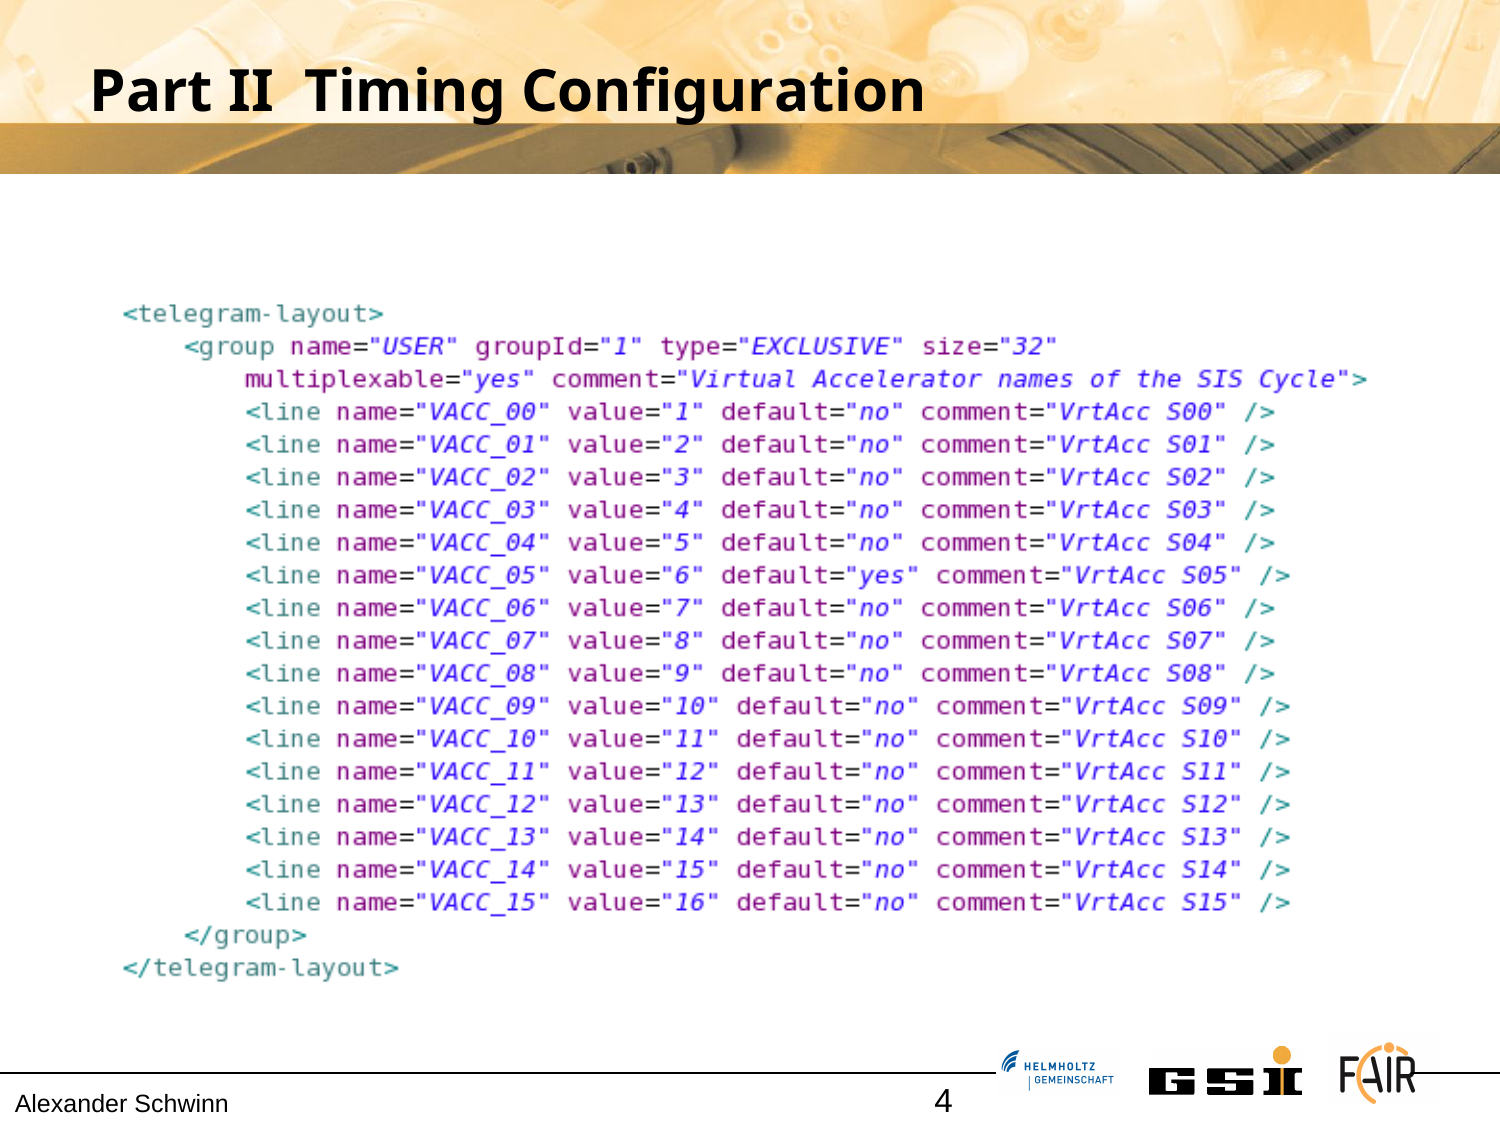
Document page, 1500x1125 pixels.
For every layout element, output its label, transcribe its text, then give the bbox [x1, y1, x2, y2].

picture [76, 278, 1388, 984]
picture [0, 0, 1500, 175]
picture [1328, 1034, 1439, 1106]
title Part II Timing Configuration [75, 45, 1426, 233]
picture [1149, 1046, 1302, 1095]
picture [996, 1046, 1121, 1095]
